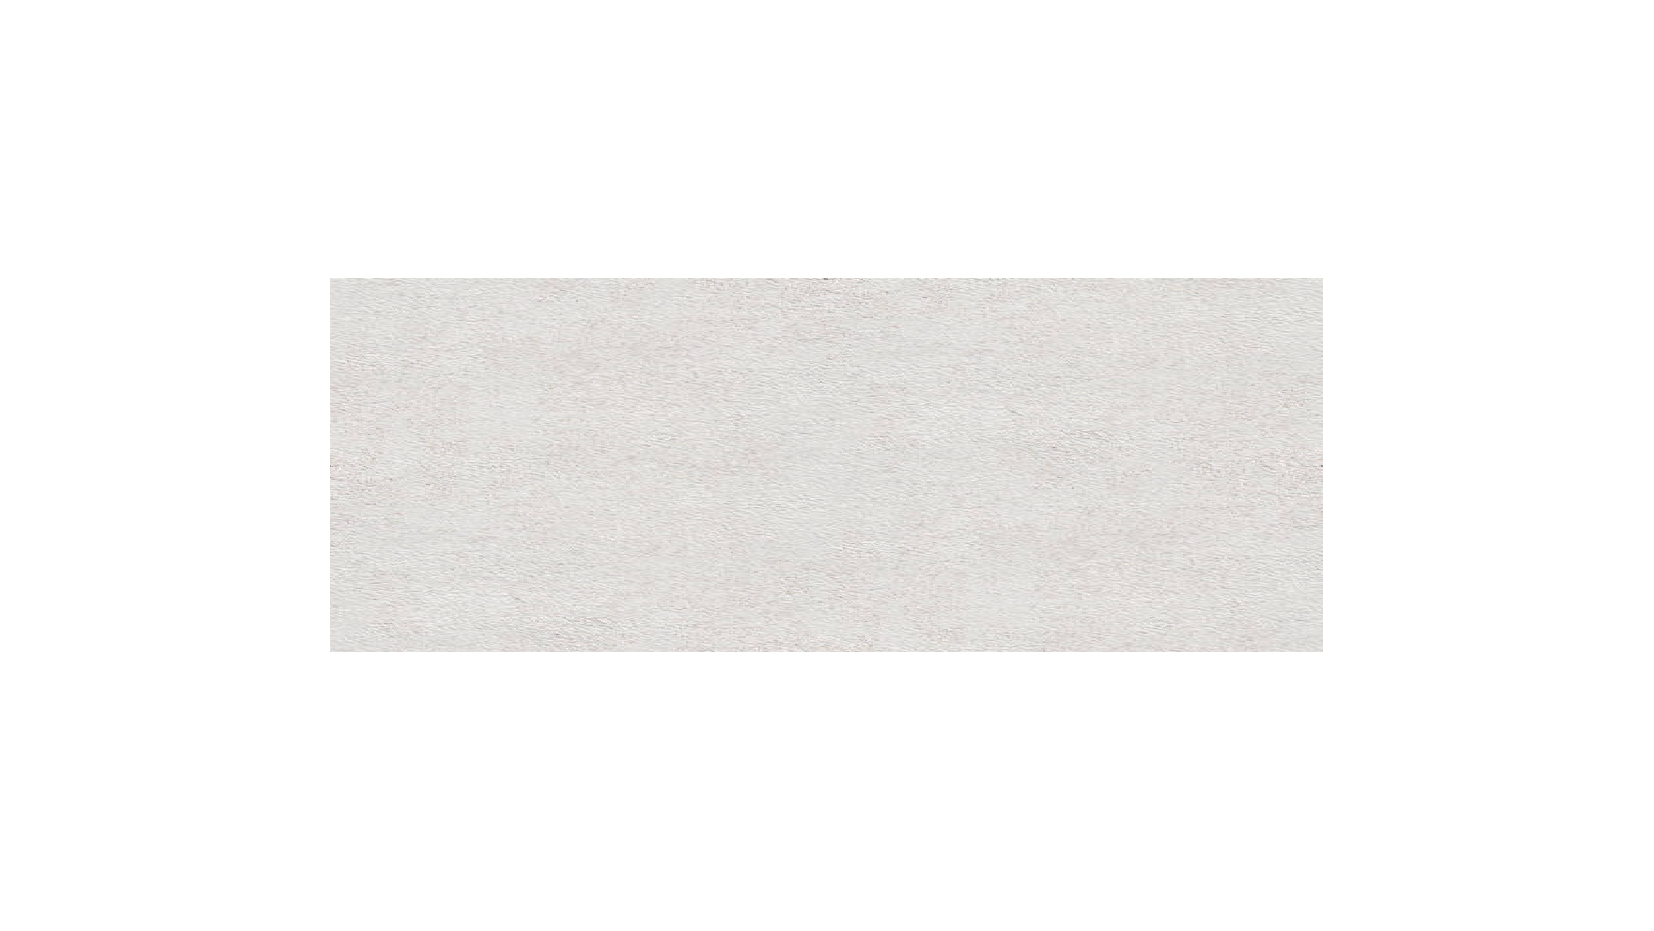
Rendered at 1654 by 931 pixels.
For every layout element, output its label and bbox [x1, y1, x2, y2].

picture [330, 278, 1323, 652]
